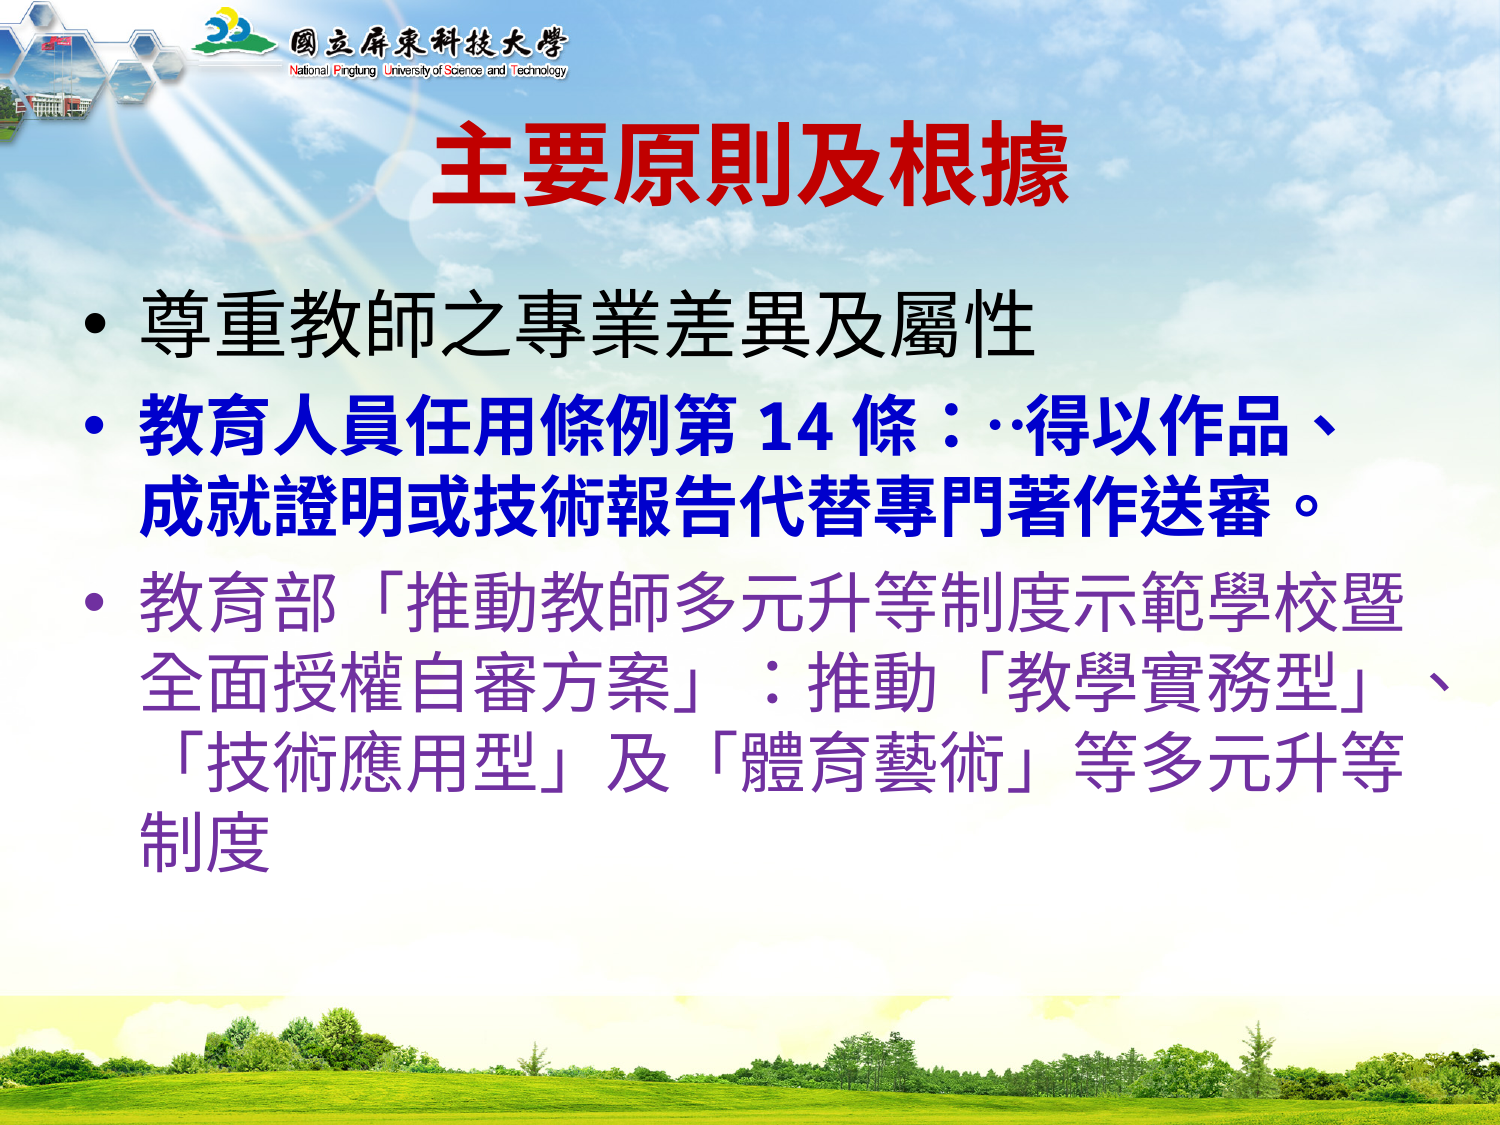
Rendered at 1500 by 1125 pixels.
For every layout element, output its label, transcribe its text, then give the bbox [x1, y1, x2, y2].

picture [0, 0, 1500, 1125]
title 主要原則及根據 [75, 67, 1426, 256]
list 尊重教師之專業差異及屬性 教育人員任用條例第14條：…得以作品、成就證明或技術報告代替專門著作送審。 教育部「推動教師多元升等制度示範學校暨全面授權自審方案」：推動「教學實務型」、「技術應用型」及「體育藝術」等多元升等制度 [75, 262, 1426, 1005]
